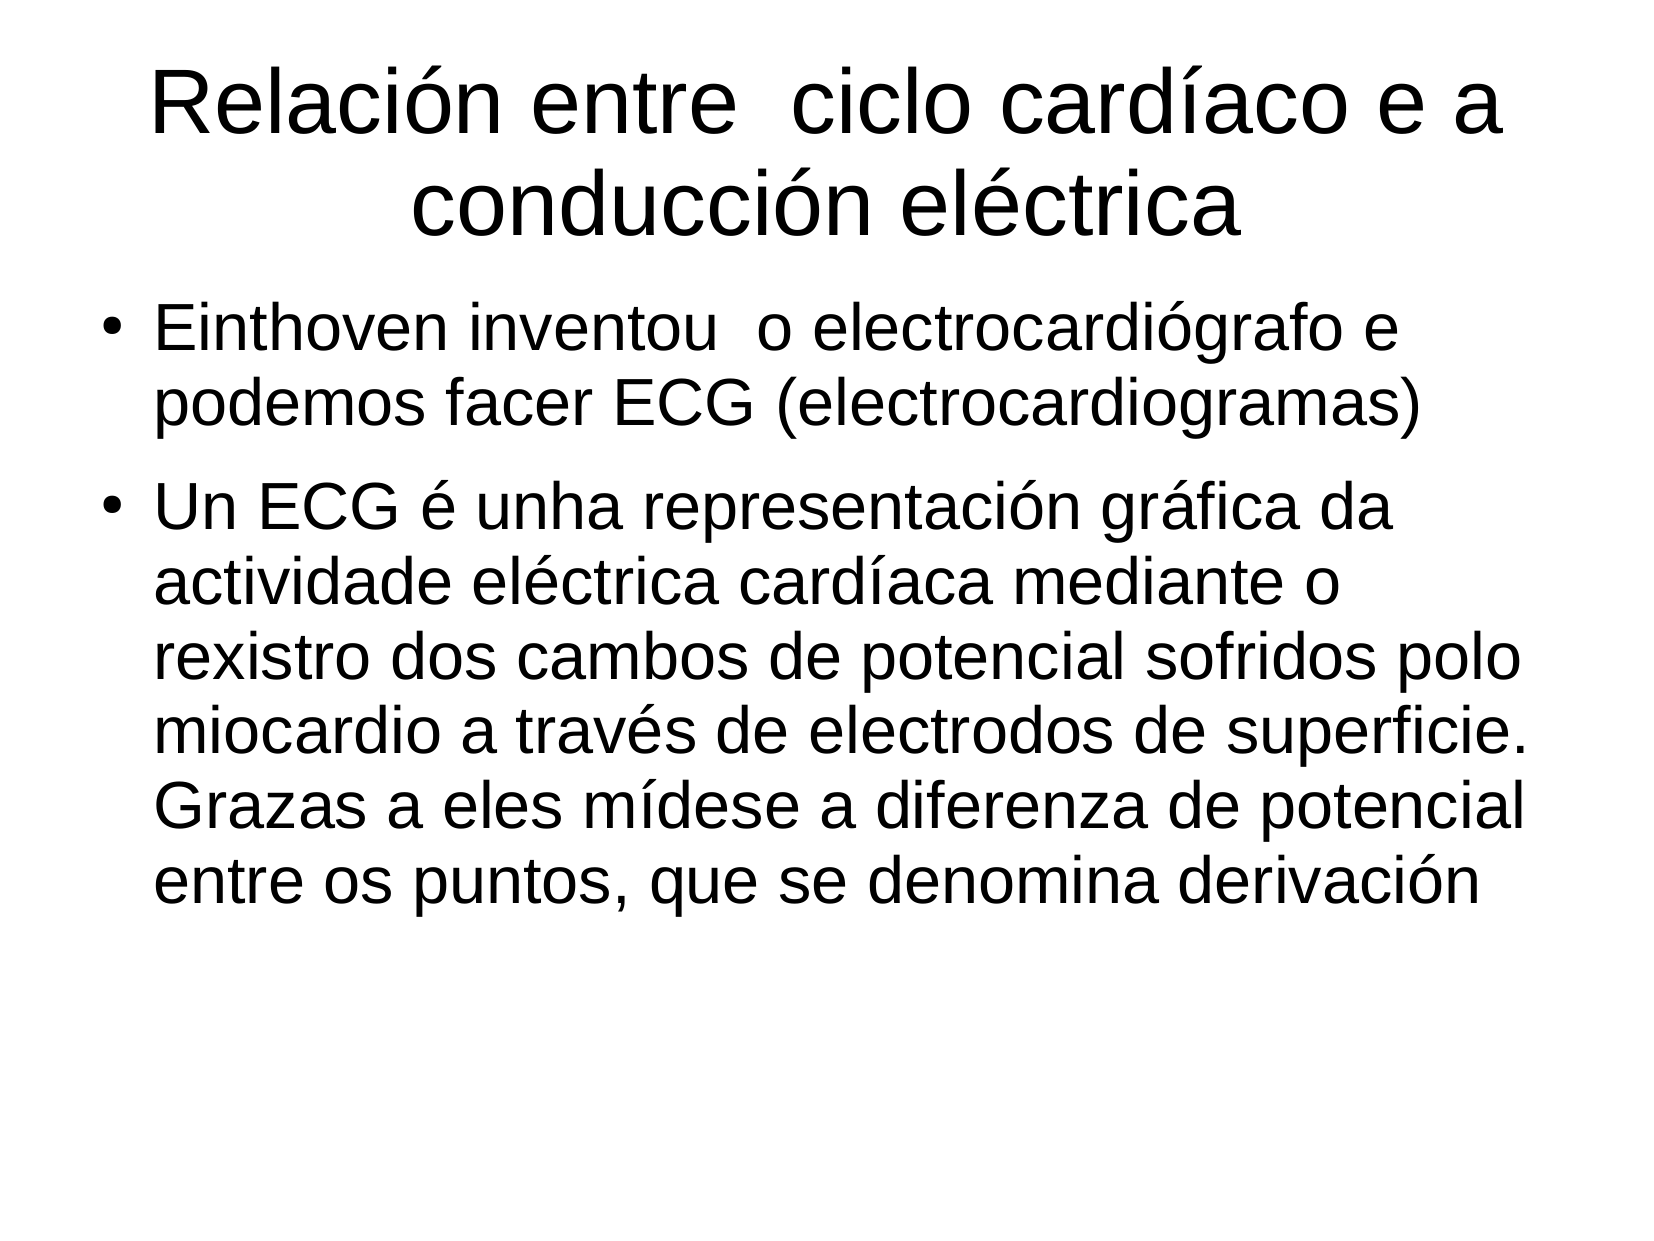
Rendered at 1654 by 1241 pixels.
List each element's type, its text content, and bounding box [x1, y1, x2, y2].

title Relación entre ciclo cardíaco e a conducción eléctrica [82, 49, 1571, 257]
list Einthoven inventou o electrocardiógrafo e podemos facer ECG (electrocardiogramas) Un ECG é unha representación gráfica da actividade eléctrica cardíaca mediante o rexistro dos cambos de potencial sofridos polo miocardio a través de electrodos de superficie. Grazas a eles mídese a diferenza de potencial entre os puntos, que se denomina derivación [82, 290, 1571, 1010]
